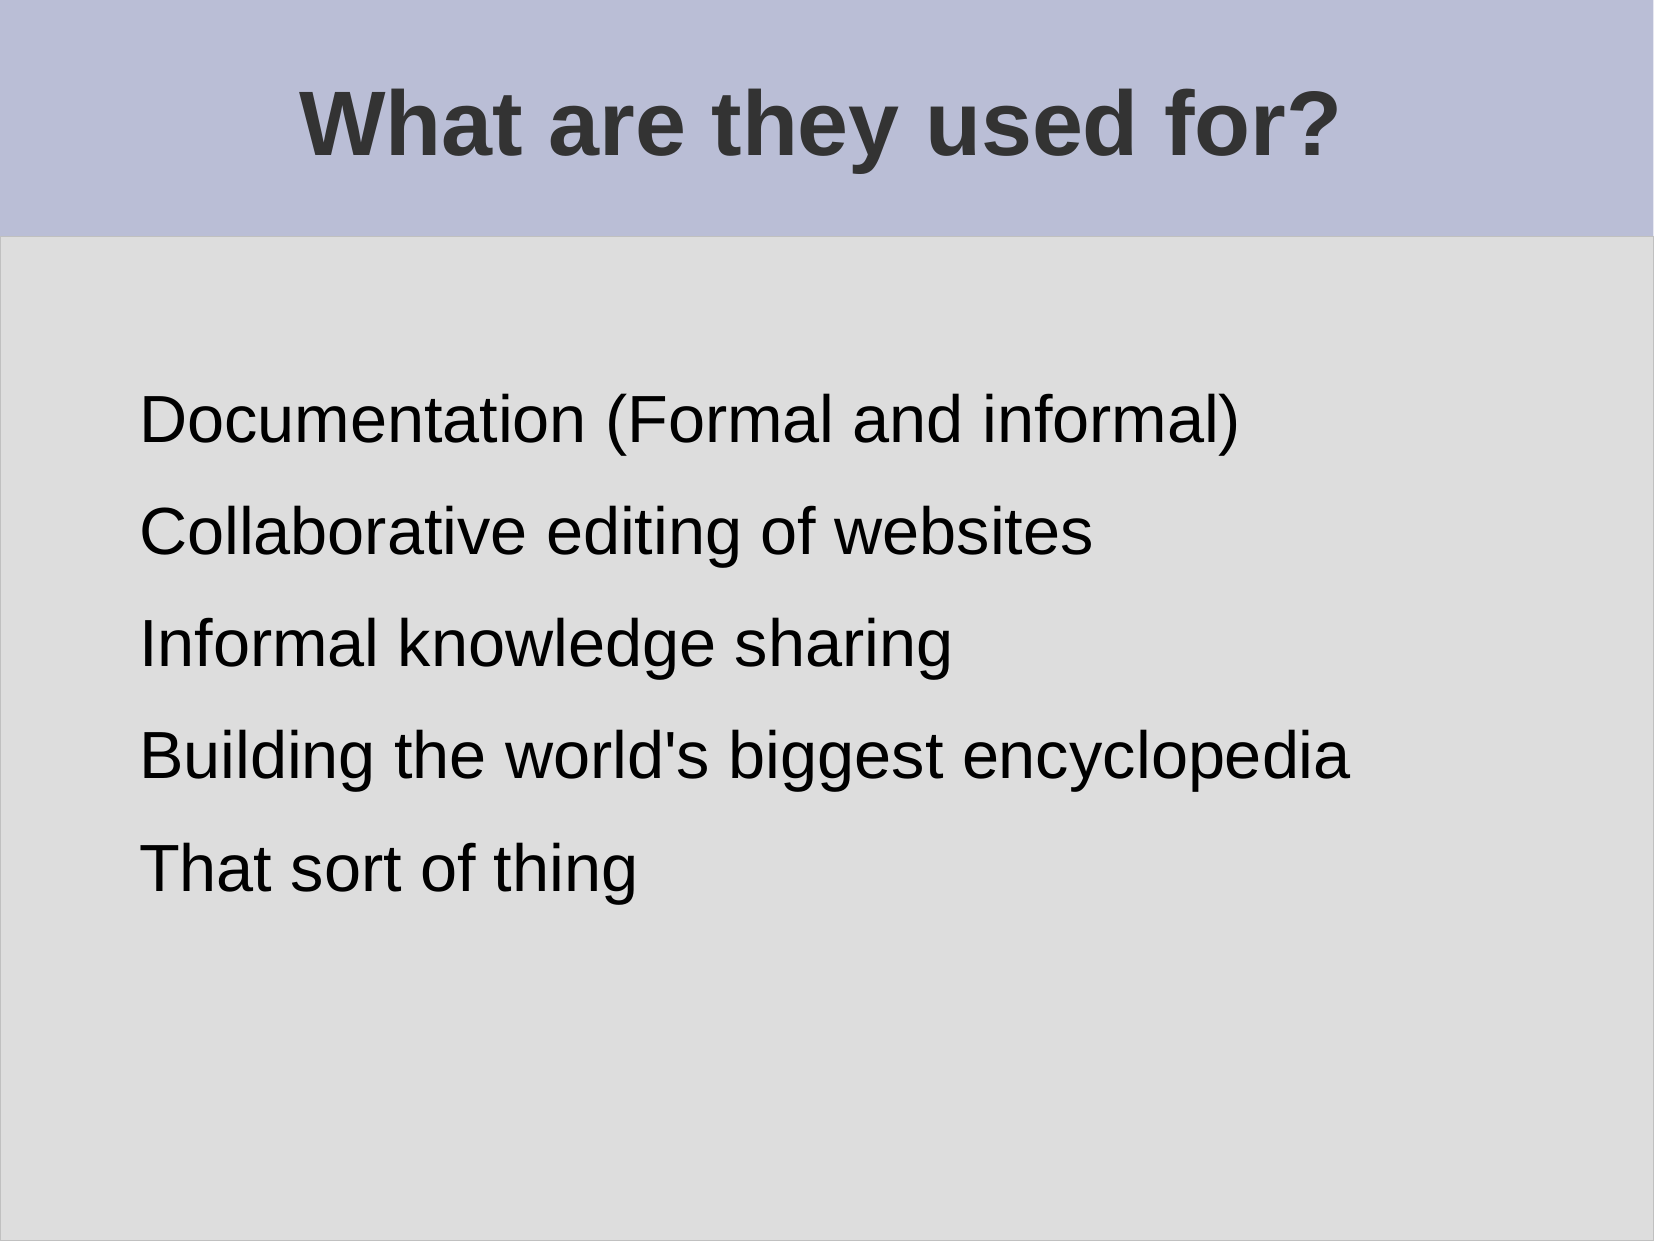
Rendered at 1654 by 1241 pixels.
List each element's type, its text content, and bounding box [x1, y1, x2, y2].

list Documentation (Formal and informal) Collaborative editing of websites Informal knowledge sharing Building the world's biggest encyclopedia That sort of thing [121, 344, 1534, 1127]
title What are they used for? [115, 20, 1528, 228]
